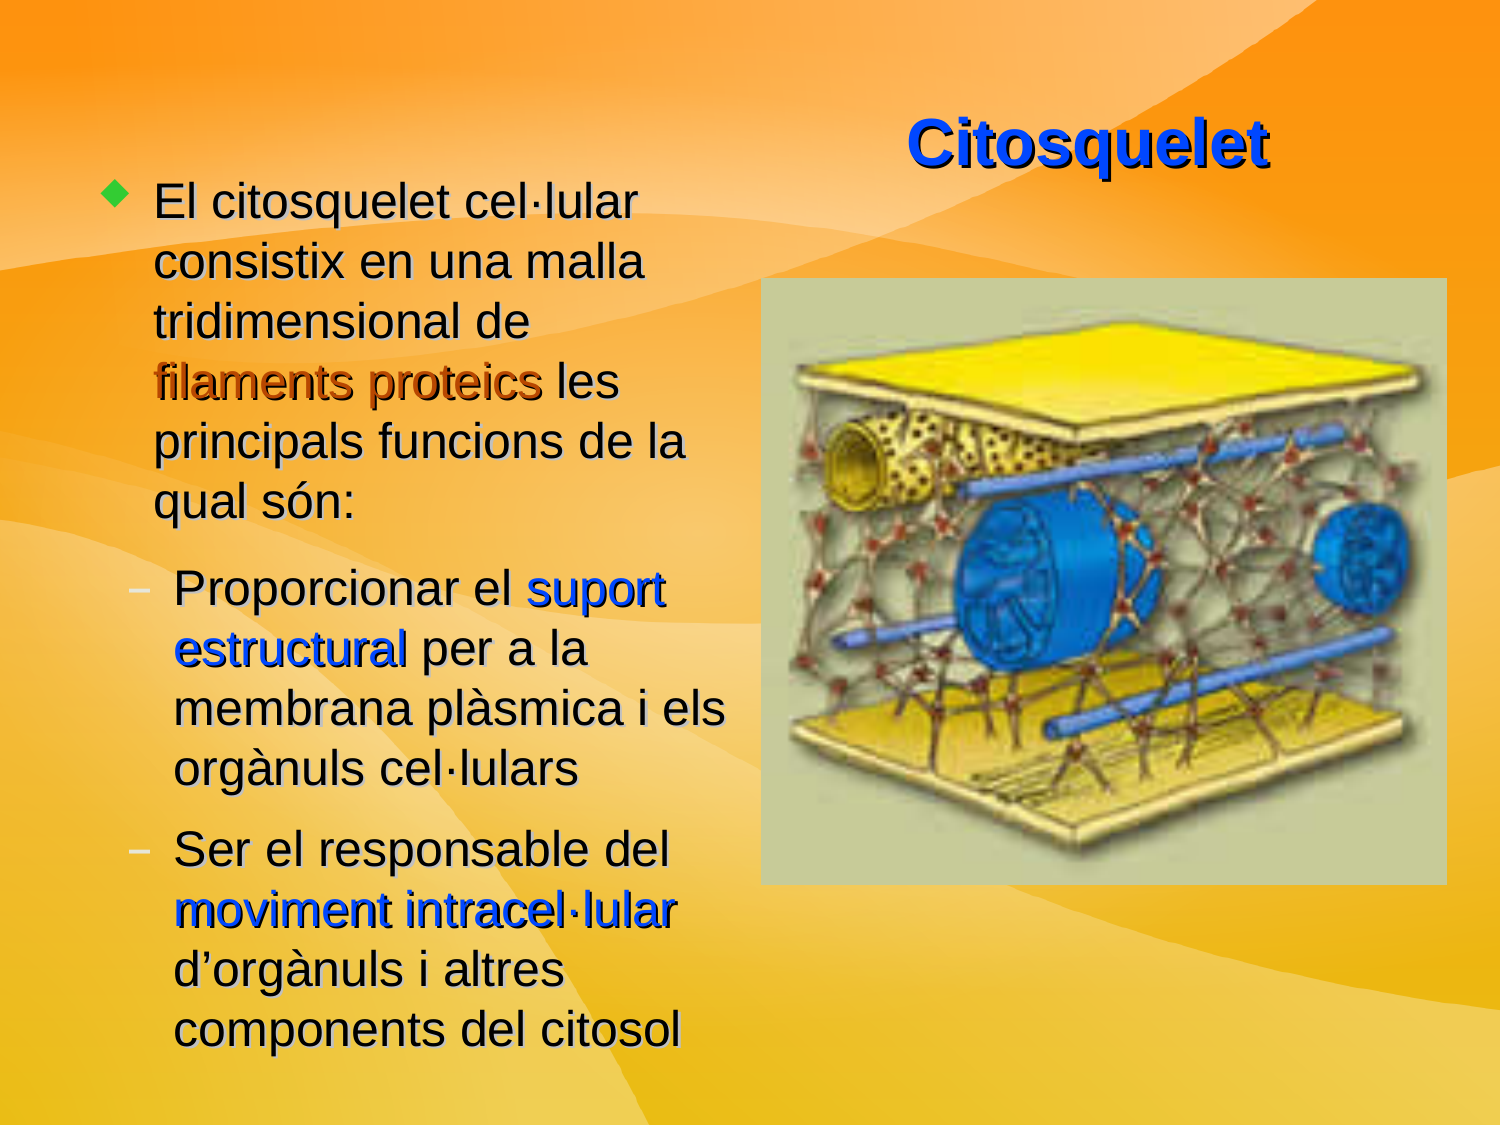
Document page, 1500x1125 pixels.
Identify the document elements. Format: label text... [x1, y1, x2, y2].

picture [0, 0, 1500, 1125]
title Citosquelet [738, 78, 1437, 200]
list El citosquelet cel·lular consistix en una malla tridimensional de filaments proteics les principals funcions de la qual són: Proporcionar el suport estructural per a la membrana plàsmica i els orgànuls cel·lulars Ser el responsable del moviment intracel·lular d’orgànuls i altres components del citosol [53, 160, 752, 1125]
